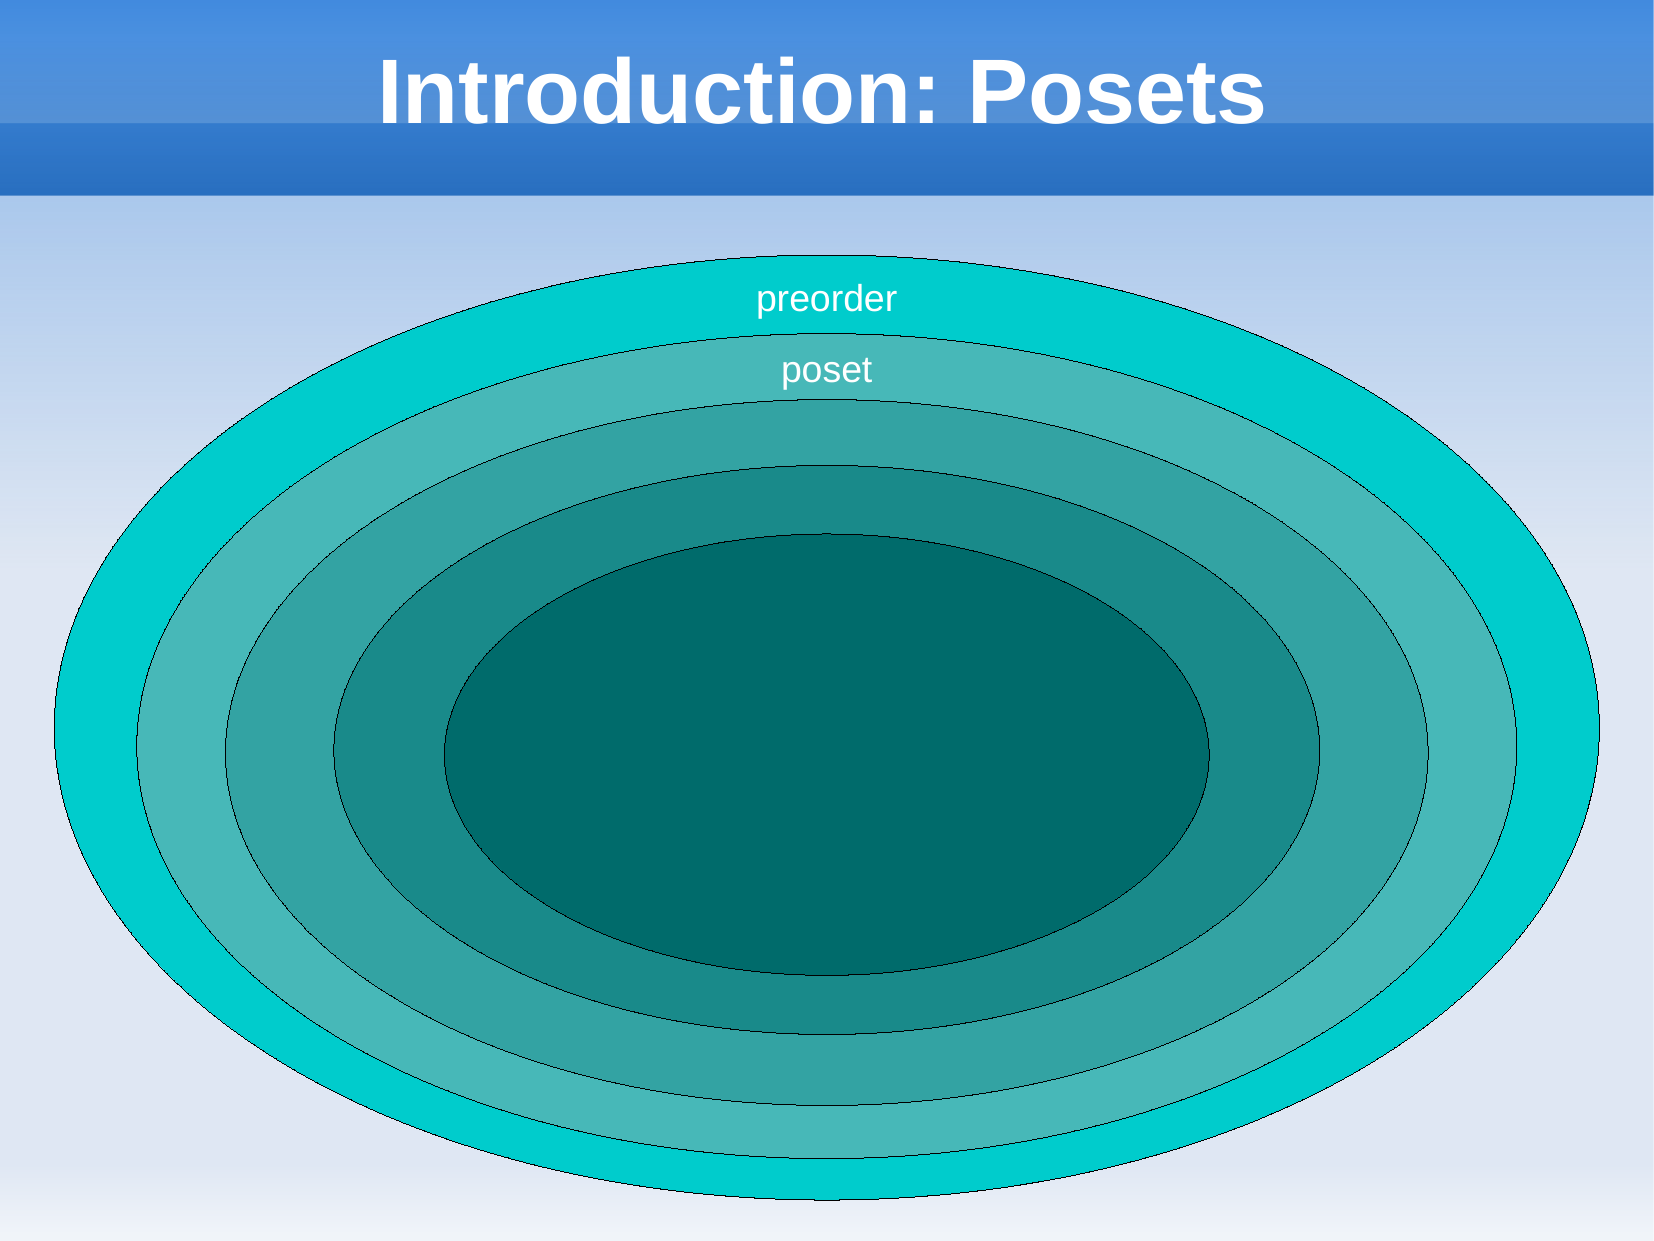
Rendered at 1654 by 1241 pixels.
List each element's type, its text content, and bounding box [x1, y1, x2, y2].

title Introduction: Posets [59, 0, 1588, 188]
text_box preorder [741, 270, 913, 327]
text_box poset [766, 340, 888, 398]
picture [0, 0, 1654, 1241]
text_box [54, 255, 1600, 1201]
